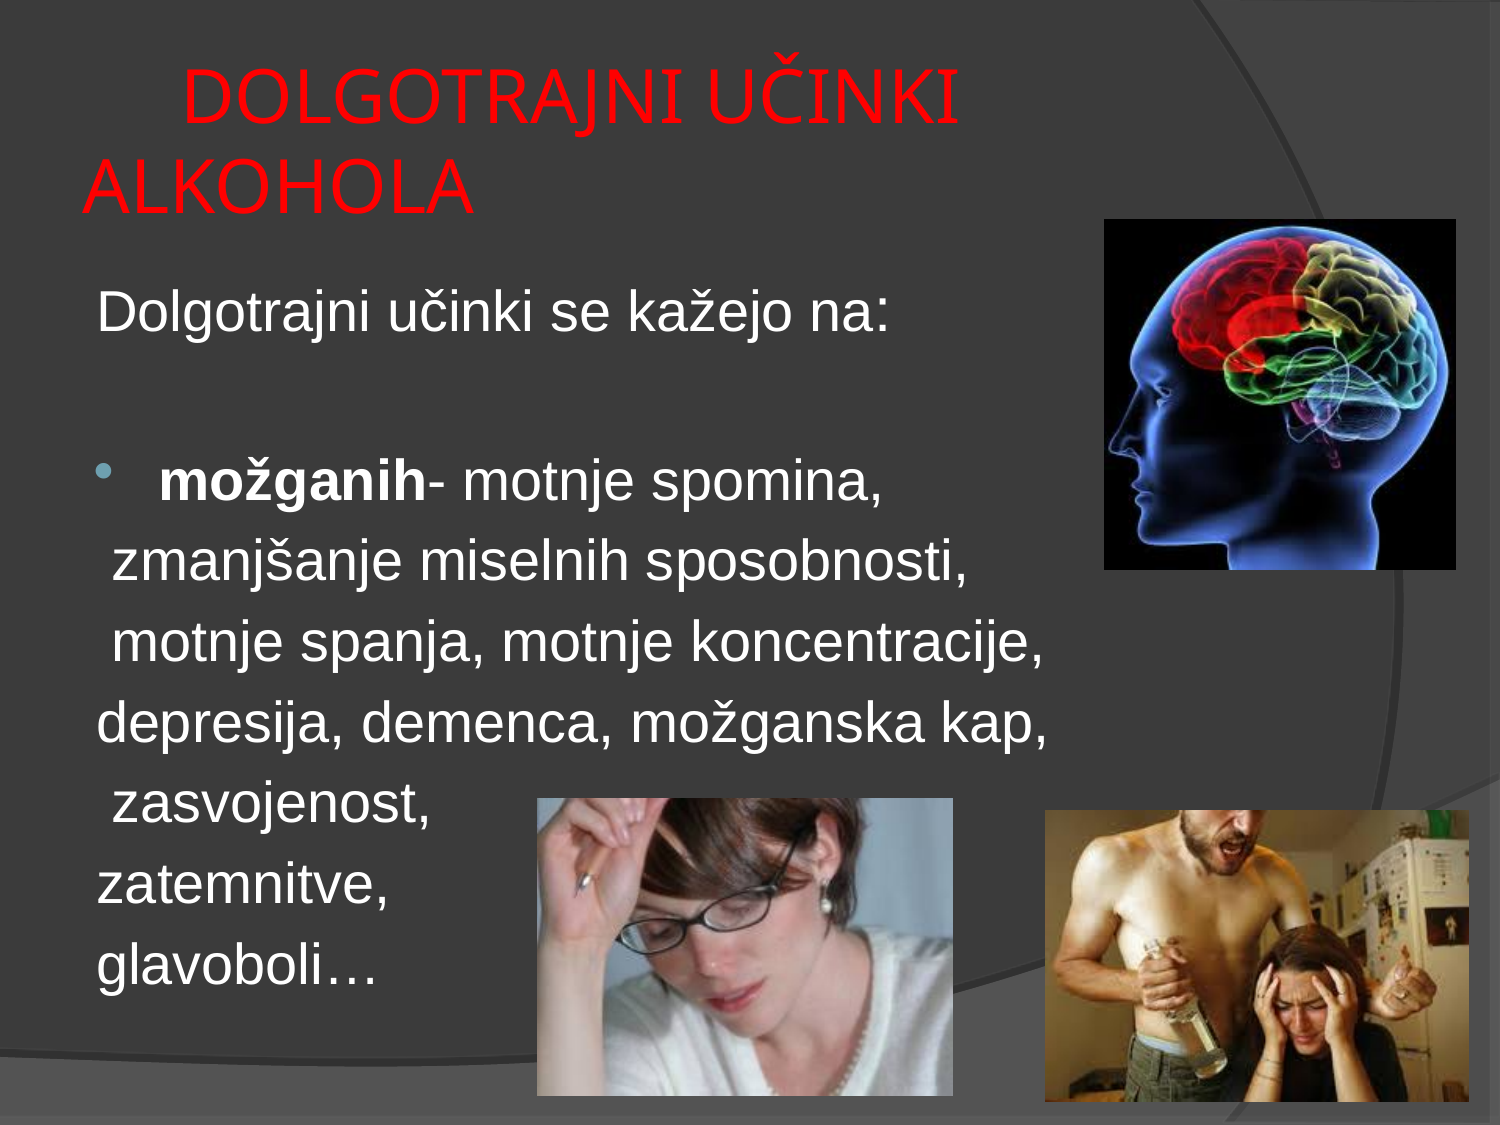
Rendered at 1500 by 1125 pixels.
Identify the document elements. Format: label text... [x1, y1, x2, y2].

picture [1104, 219, 1456, 570]
picture [1045, 810, 1469, 1102]
title DOLGOTRAJNI UČINKI ALKOHOLA [75, 45, 1300, 233]
picture [537, 798, 953, 1096]
list Dolgotrajni učinki se kažejo na: možganih- motnje spomina, zmanjšanje miselnih sposobnosti, motnje spanja, motnje koncentracije, depresija, demenca, možganska kap, zasvojenost, zatemnitve, glavoboli… [75, 262, 1300, 1005]
